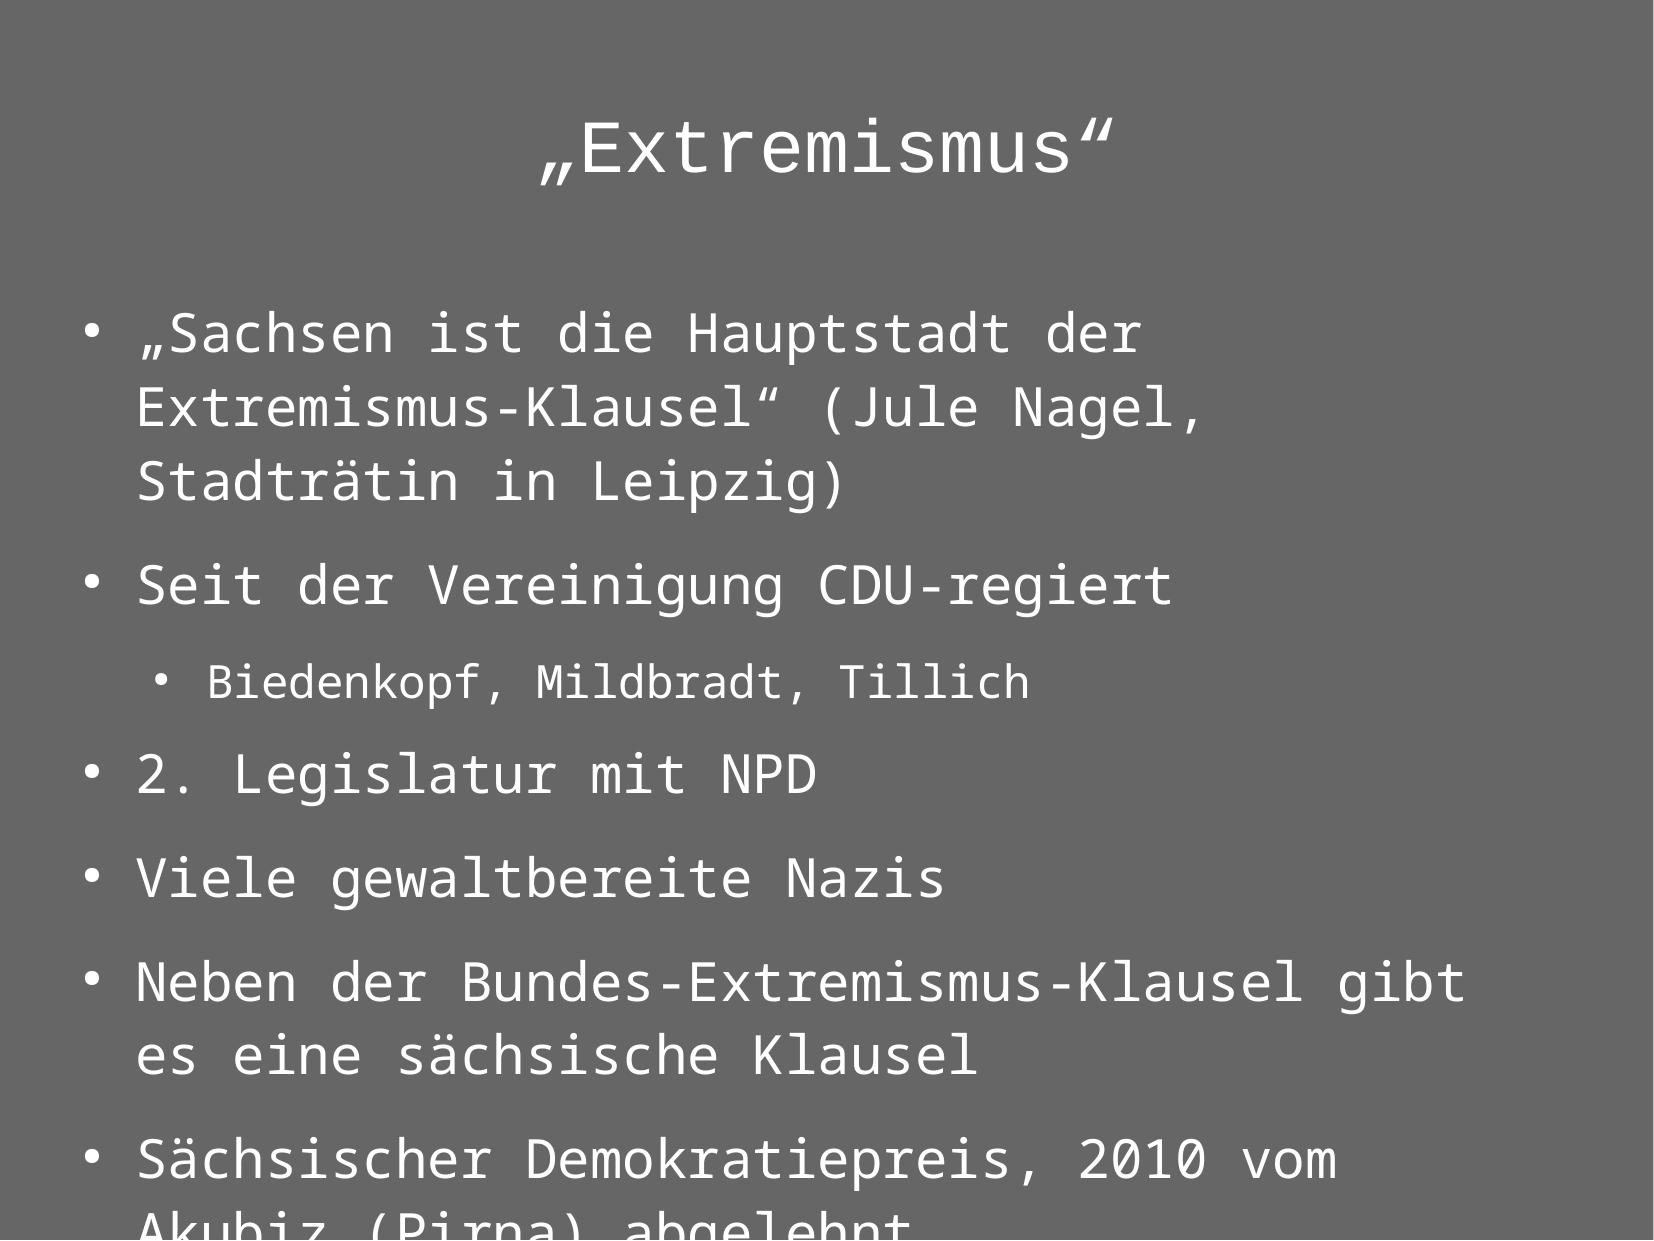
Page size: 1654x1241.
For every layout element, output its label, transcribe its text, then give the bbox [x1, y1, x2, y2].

list „Sachsen ist die Hauptstadt der Extremismus-Klausel“ (Jule Nagel, Stadträtin in Leipzig) Seit der Vereinigung CDU-regiert Biedenkopf, Mildbradt, Tillich 2. Legislatur mit NPD Viele gewaltbereite Nazis Neben der Bundes-Extremismus-Klausel gibt es eine sächsische Klausel Sächsischer Demokratiepreis, 2010 vom Akubiz (Pirna) abgelehnt 2011 eigener Preis der Landesregierung [64, 294, 1553, 1136]
title „Extremismus“ [82, 49, 1571, 257]
